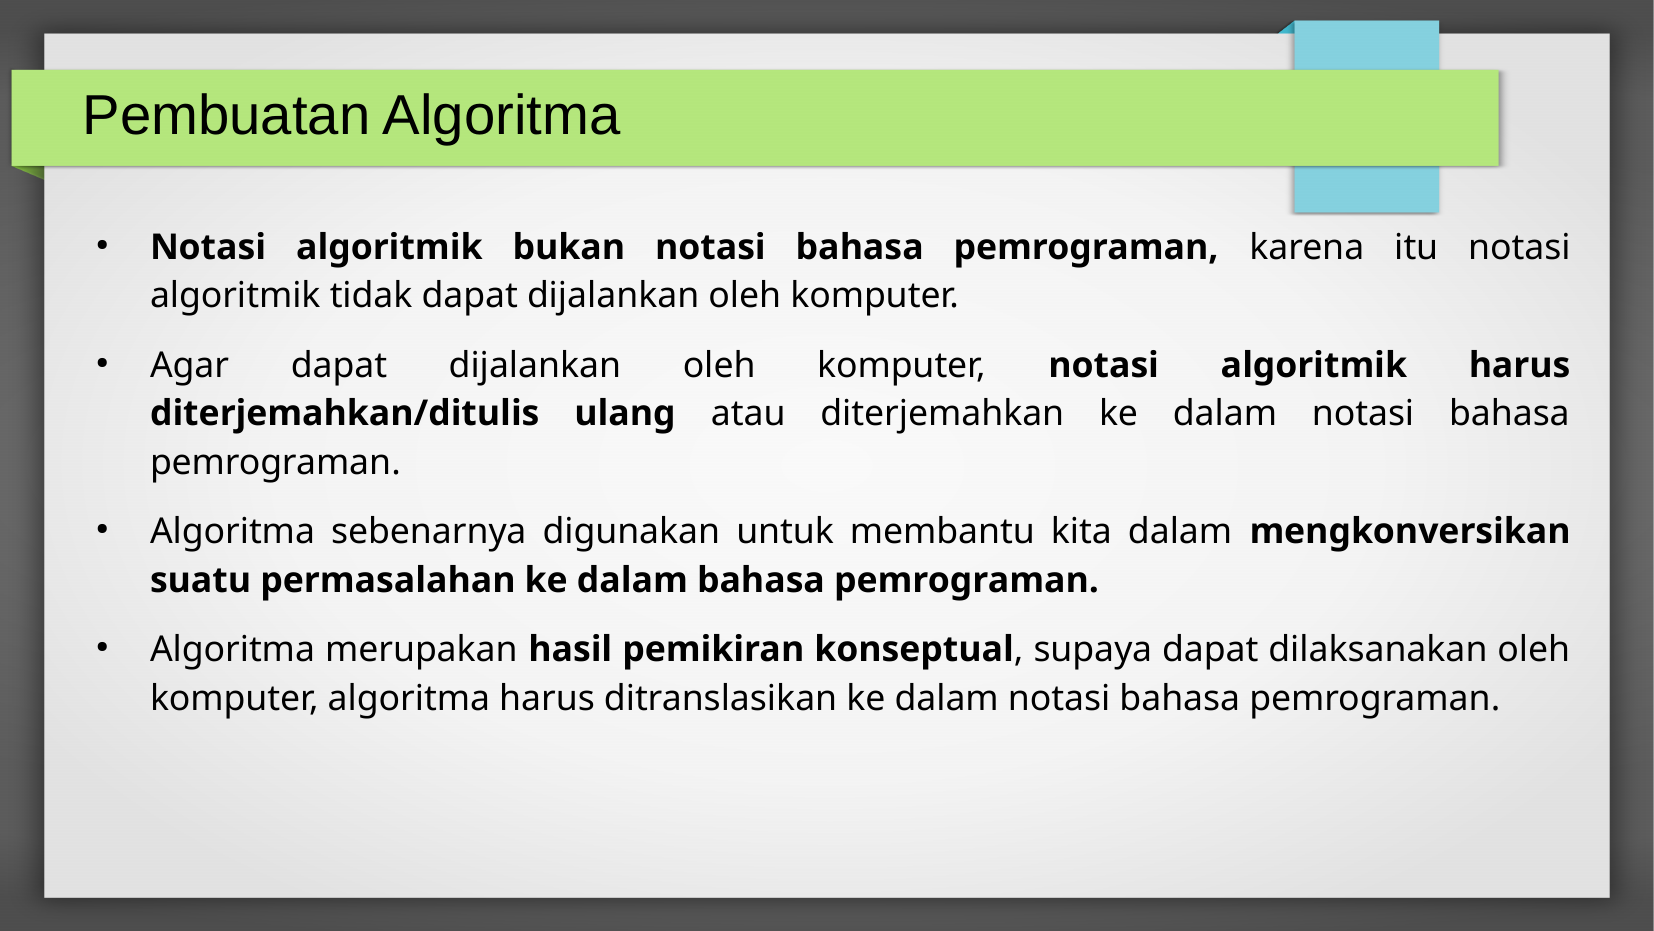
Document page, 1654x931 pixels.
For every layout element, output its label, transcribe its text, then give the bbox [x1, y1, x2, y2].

title Pembuatan Algoritma [82, 70, 1264, 160]
list Notasi algoritmik bukan notasi bahasa pemrograman, karena itu notasi algoritmik tidak dapat dijalankan oleh komputer. Agar dapat dijalankan oleh komputer, notasi algoritmik harus diterjemahkan/ditulis ulang atau diterjemahkan ke dalam notasi bahasa pemrograman. Algoritma sebenarnya digunakan untuk membantu kita dalam mengkonversikan suatu permasalahan ke dalam bahasa pemrograman. Algoritma merupakan hasil pemikiran konseptual, supaya dapat dilaksanakan oleh komputer, algoritma harus ditranslasikan ke dalam notasi bahasa pemrograman. [82, 221, 1571, 761]
picture [0, 0, 1654, 931]
